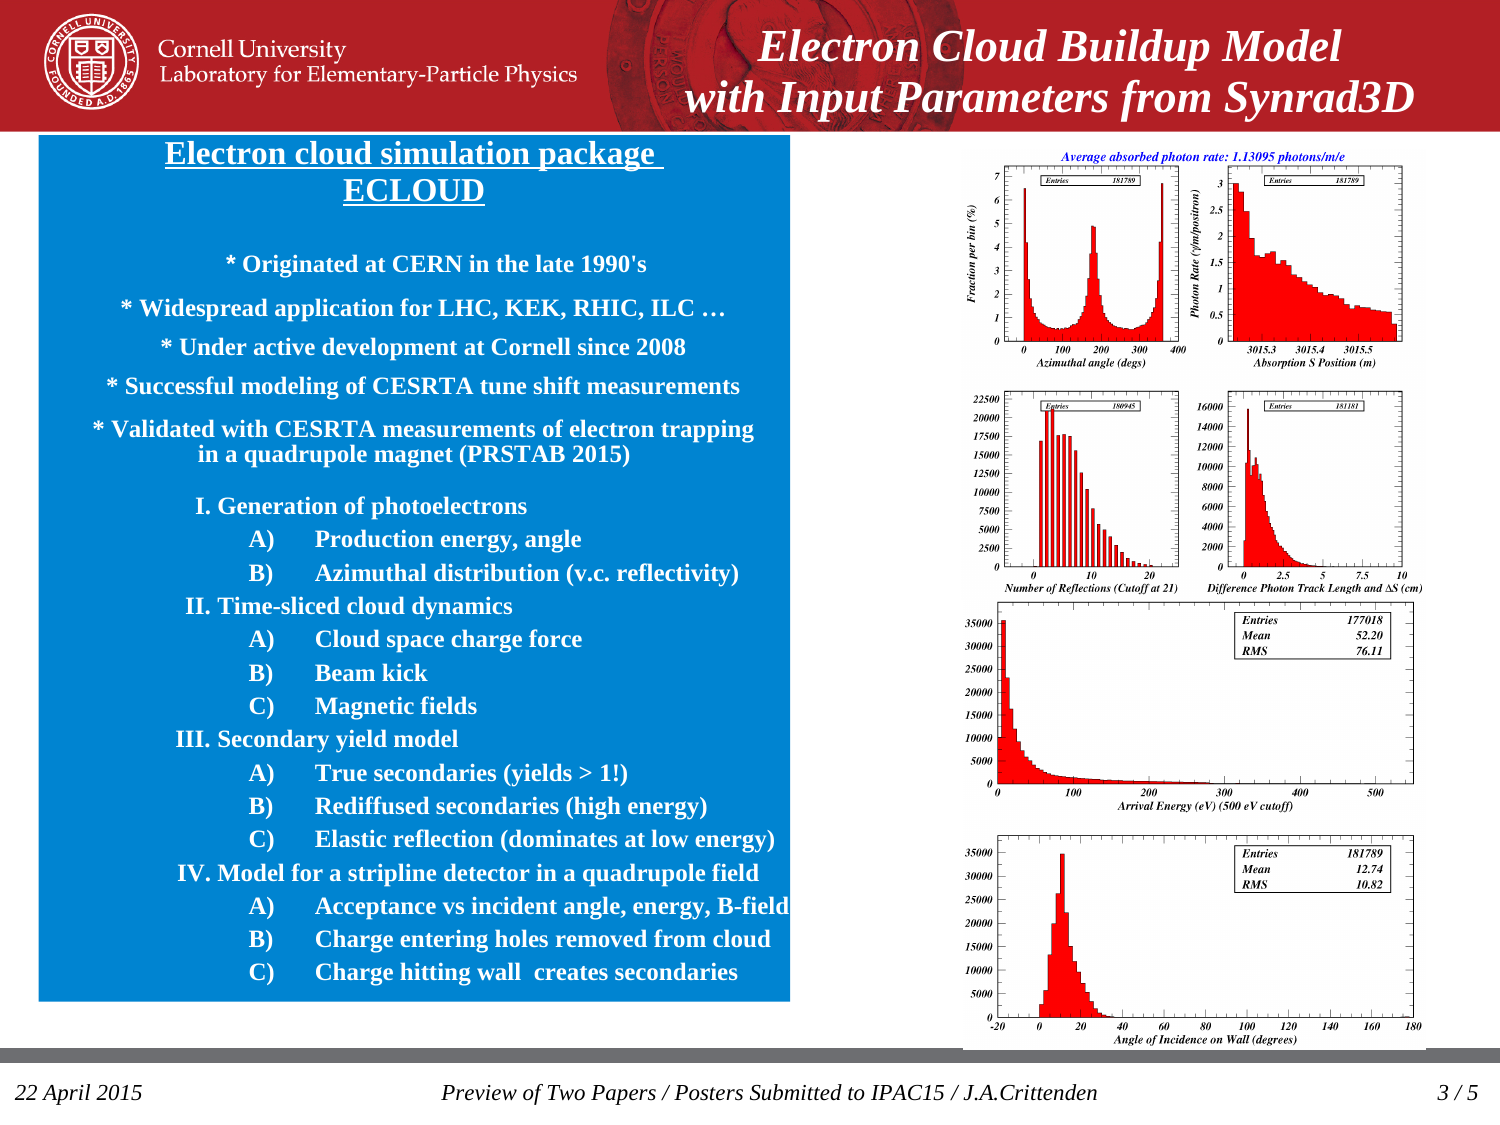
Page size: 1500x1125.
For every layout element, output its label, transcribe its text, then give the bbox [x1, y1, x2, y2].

picture [961, 149, 1426, 1051]
text_box Electron cloud simulation package ECLOUD * Originated at CERN in the late 1990's * Widespread application for LHC, KEK, RHIC, ILC … * Under active development at Cornell since 2008 * Successful modeling of CESRTA tune shift measurements * Validated with CESRTA measurements of electron trapping in a quadrupole magnet (PRSTAB 2015) Generation of photoelectrons Production energy, angle Azimuthal distribution (v.c. reflectivity) Time-sliced cloud dynamics Cloud space charge force Beam kick Magnetic fields Secondary yield model True secondaries (yields > 1!) Rediffused secondaries (high energy) Elastic reflection (dominates at low energy) Model for a stripline detector in a quadrupole field Acceptance vs incident angle, energy, B-field Charge entering holes removed from cloud Charge hitting wall creates secondaries [38, 135, 791, 1002]
title Electron Cloud Buildup Model with Input Parameters from Synrad3D [600, 7, 1500, 136]
picture [0, 0, 1500, 132]
